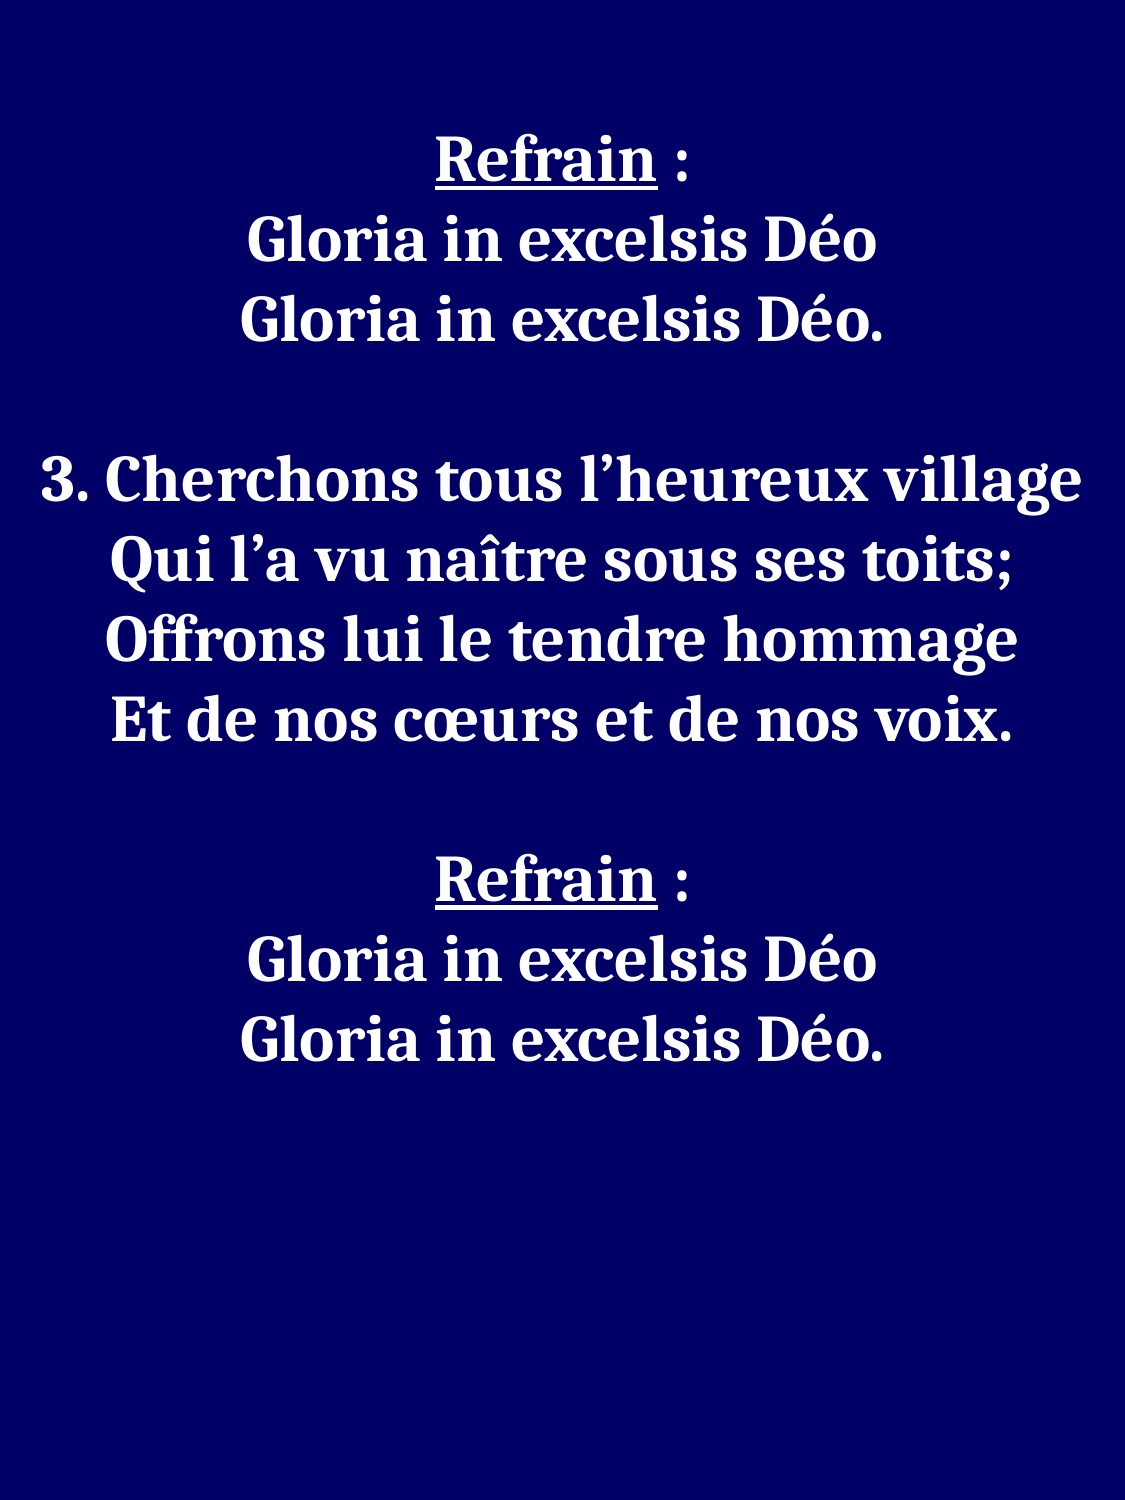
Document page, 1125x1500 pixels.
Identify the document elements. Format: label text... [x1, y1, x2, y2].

text_box Refrain : Gloria in excelsis Déo Gloria in excelsis Déo. 3. Cherchons tous l’heureux village Qui l’a vu naître sous ses toits; Offrons lui le tendre hommage Et de nos cœurs et de nos voix. Refrain : Gloria in excelsis Déo Gloria in excelsis Déo. [0, 47, 1125, 1083]
